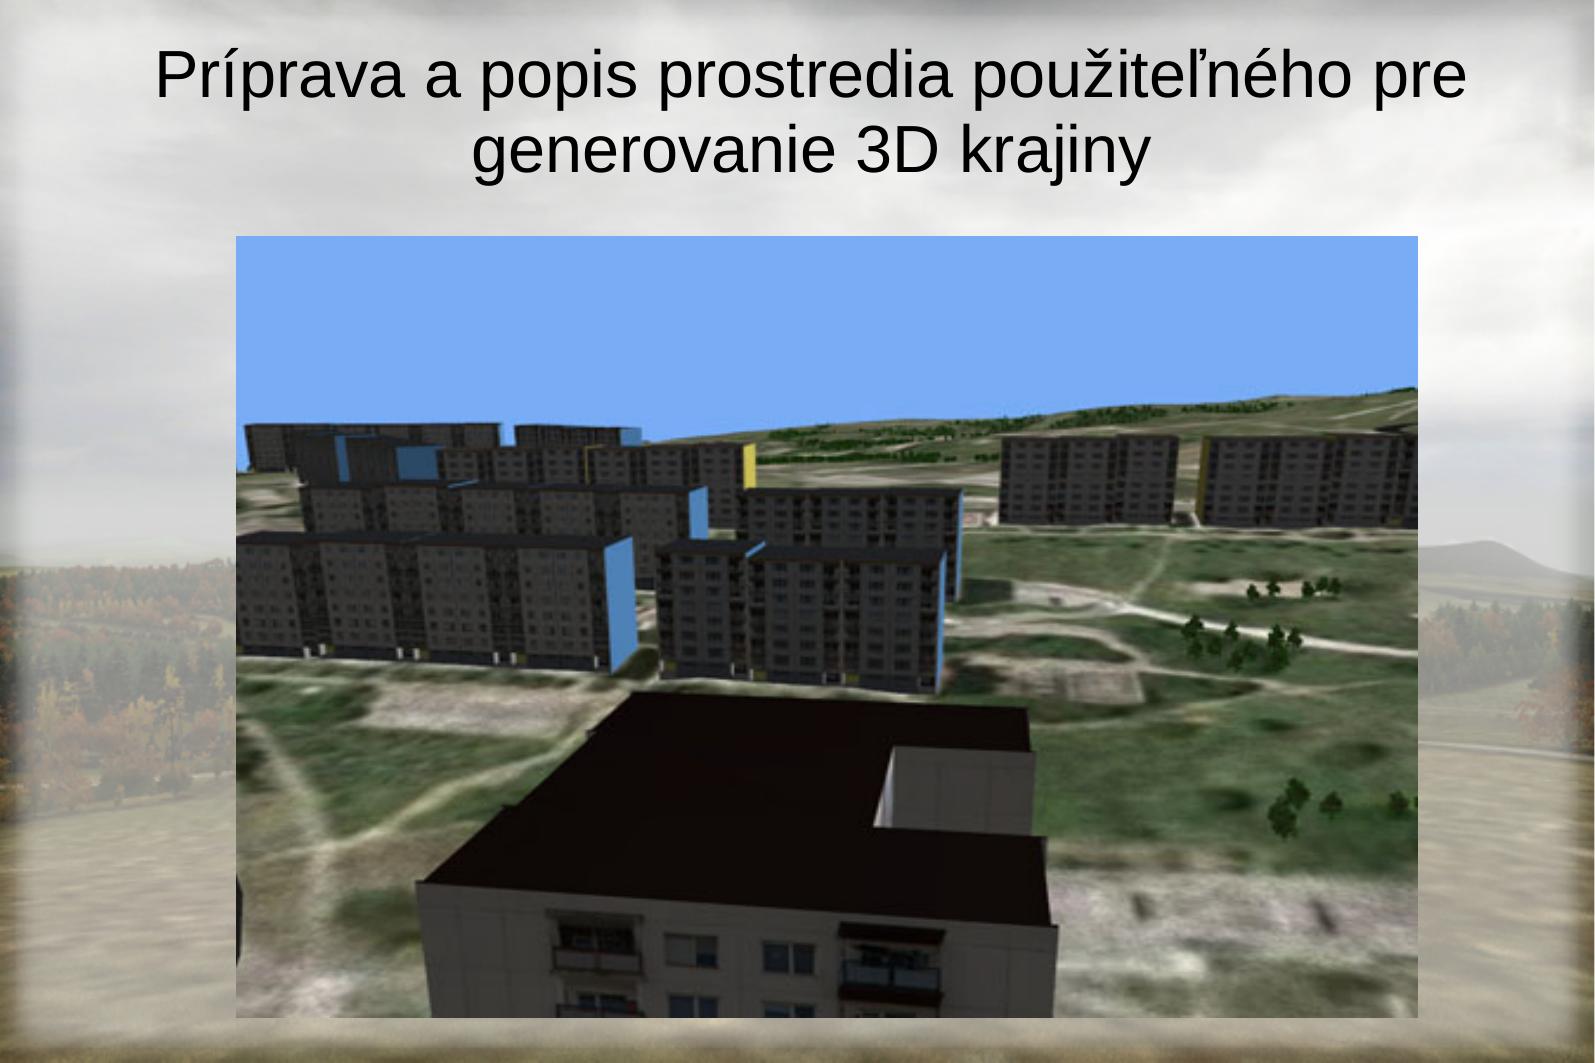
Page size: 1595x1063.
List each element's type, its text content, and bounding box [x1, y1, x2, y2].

picture [0, 0, 1595, 1063]
title Príprava a popis prostredia použiteľného pre generovanie 3D krajiny [59, 23, 1565, 201]
